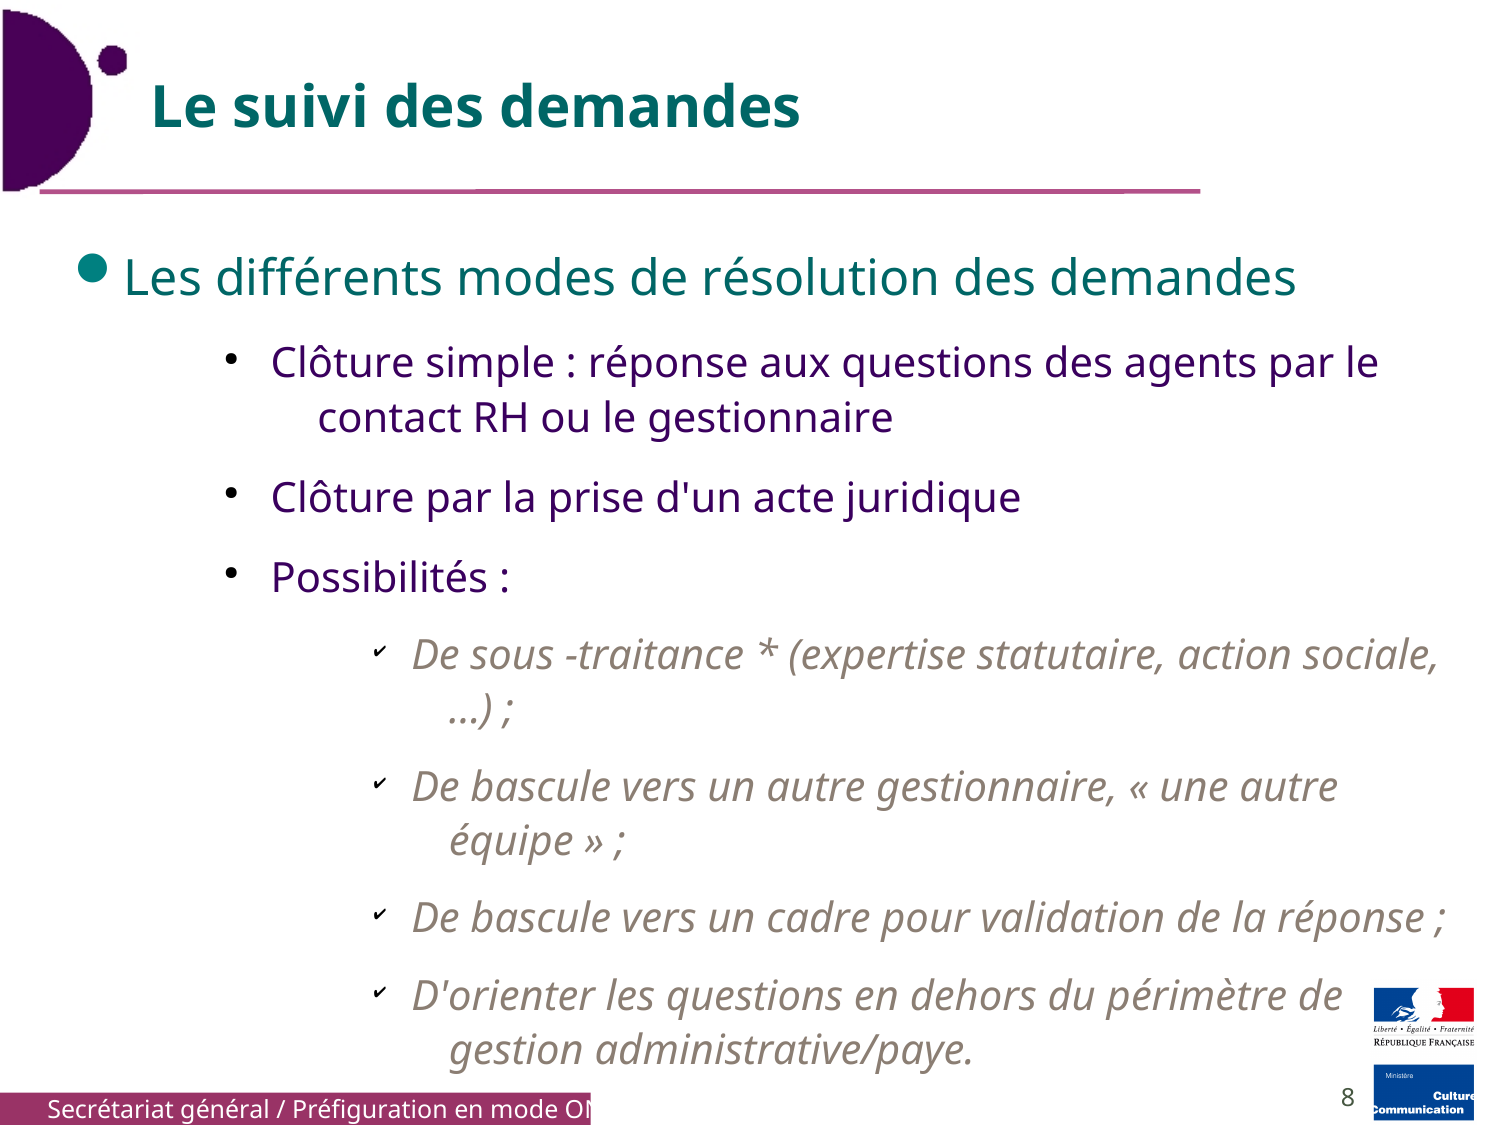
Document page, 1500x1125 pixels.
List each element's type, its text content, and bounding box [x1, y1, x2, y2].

picture [0, 0, 149, 204]
title Le suivi des demandes [135, 35, 1300, 178]
list Les différents modes de résolution des demandes Clôture simple : réponse aux questions des agents par le contact RH ou le gestionnaire Clôture par la prise d'un acte juridique Possibilités : De sous -traitance * (expertise statutaire, action sociale, …) ; De bascule vers un autre gestionnaire, « une autre équipe » ; De bascule vers un cadre pour validation de la réponse ; D'orienter les questions en dehors du périmètre de gestion administrative/paye. [59, 236, 1499, 1125]
